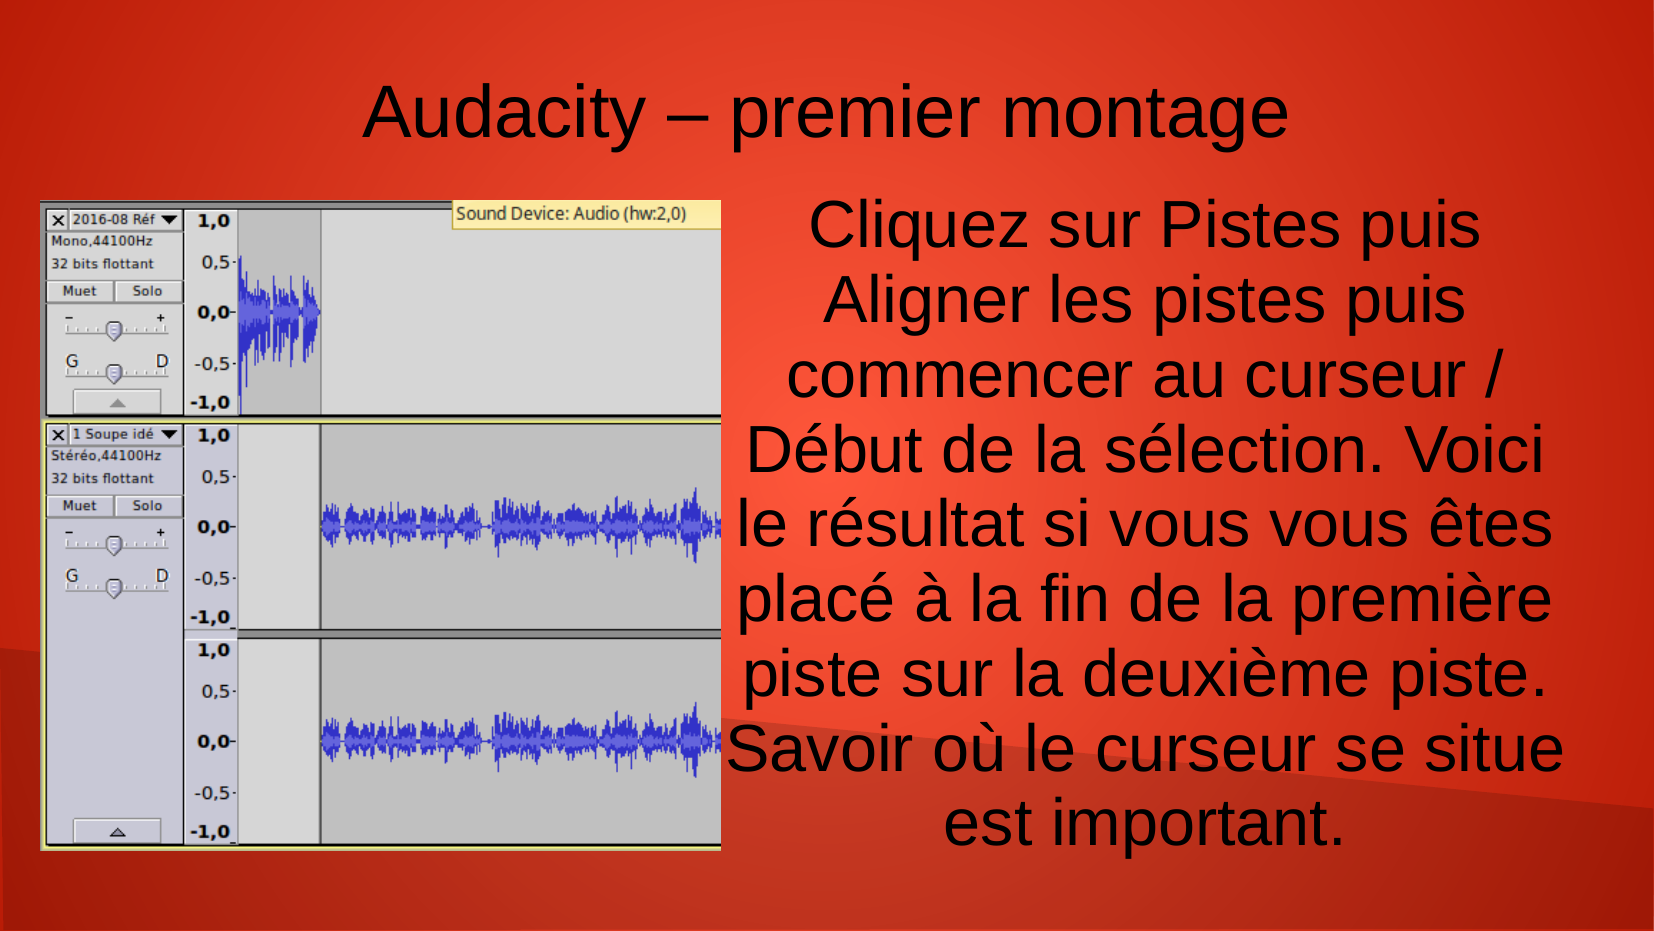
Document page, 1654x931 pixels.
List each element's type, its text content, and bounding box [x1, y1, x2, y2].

title Audacity – premier montage [82, 35, 1571, 189]
picture [40, 200, 721, 851]
subtitle Cliquez sur Pistes puis Aligner les pistes puis commencer au curseur / Début de la sélection. Voici le résultat si vous vous êtes placé à la fin de la première piste sur la deuxième piste. Savoir où le curseur se situe est important. [720, 187, 1571, 861]
